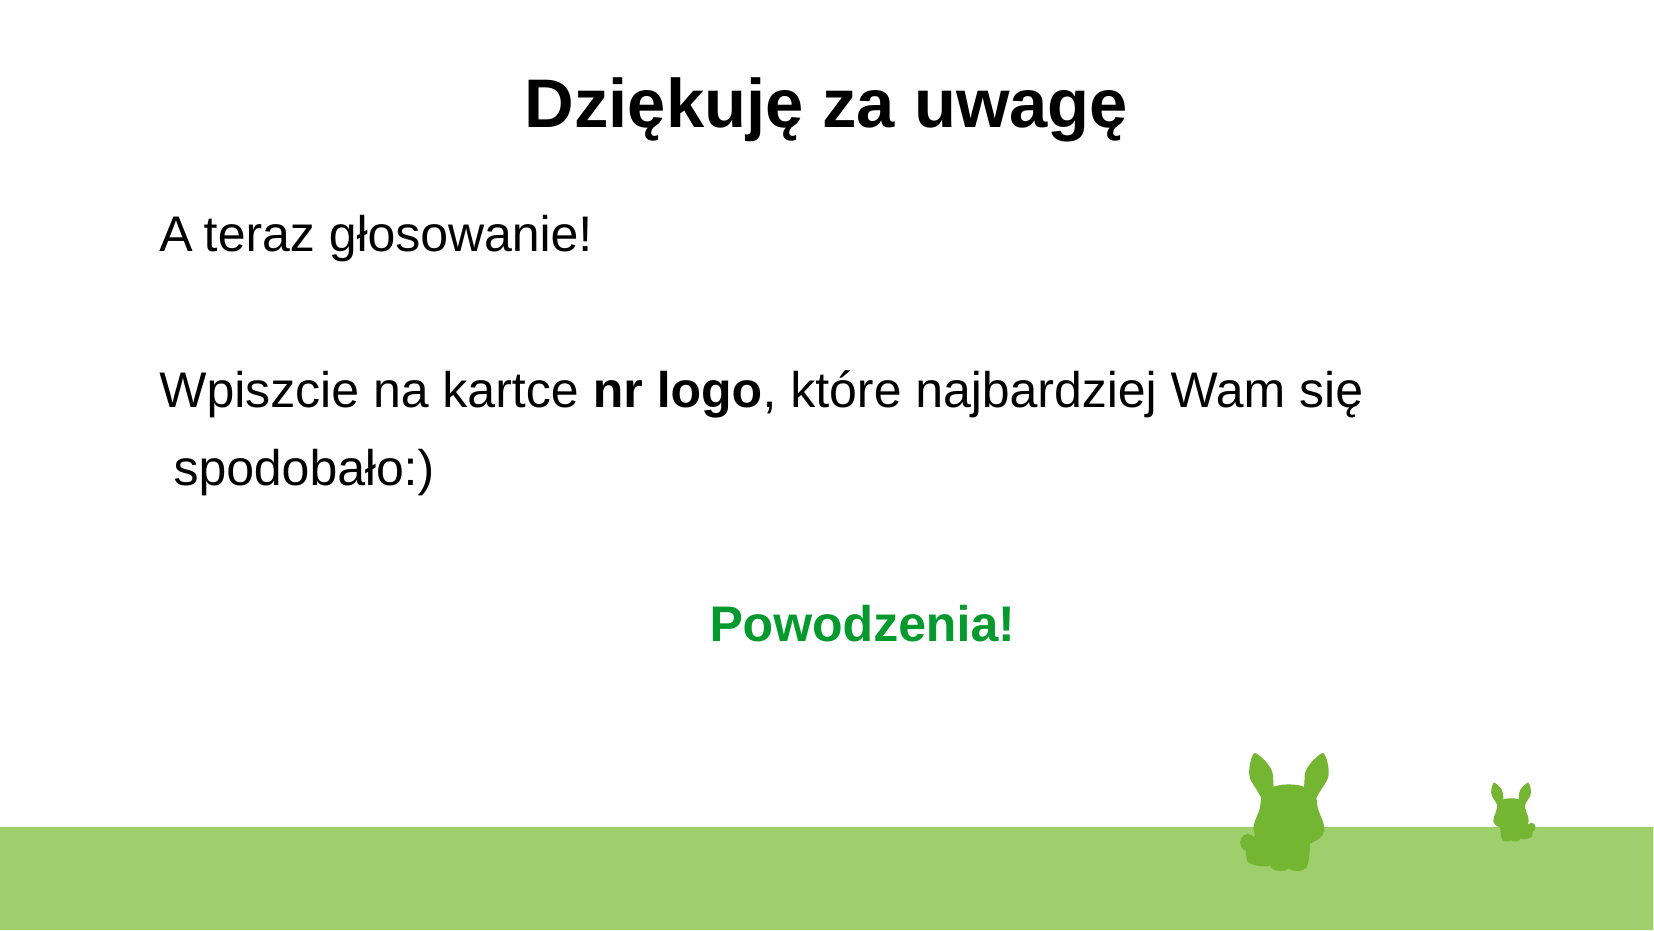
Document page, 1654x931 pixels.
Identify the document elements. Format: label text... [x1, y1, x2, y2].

title Dziękuję za uwagę [88, 29, 1565, 178]
list A teraz głosowanie! Wpiszcie na kartce nr logo, które najbardziej Wam się spodobało:) Powodzenia! [88, 206, 1565, 739]
